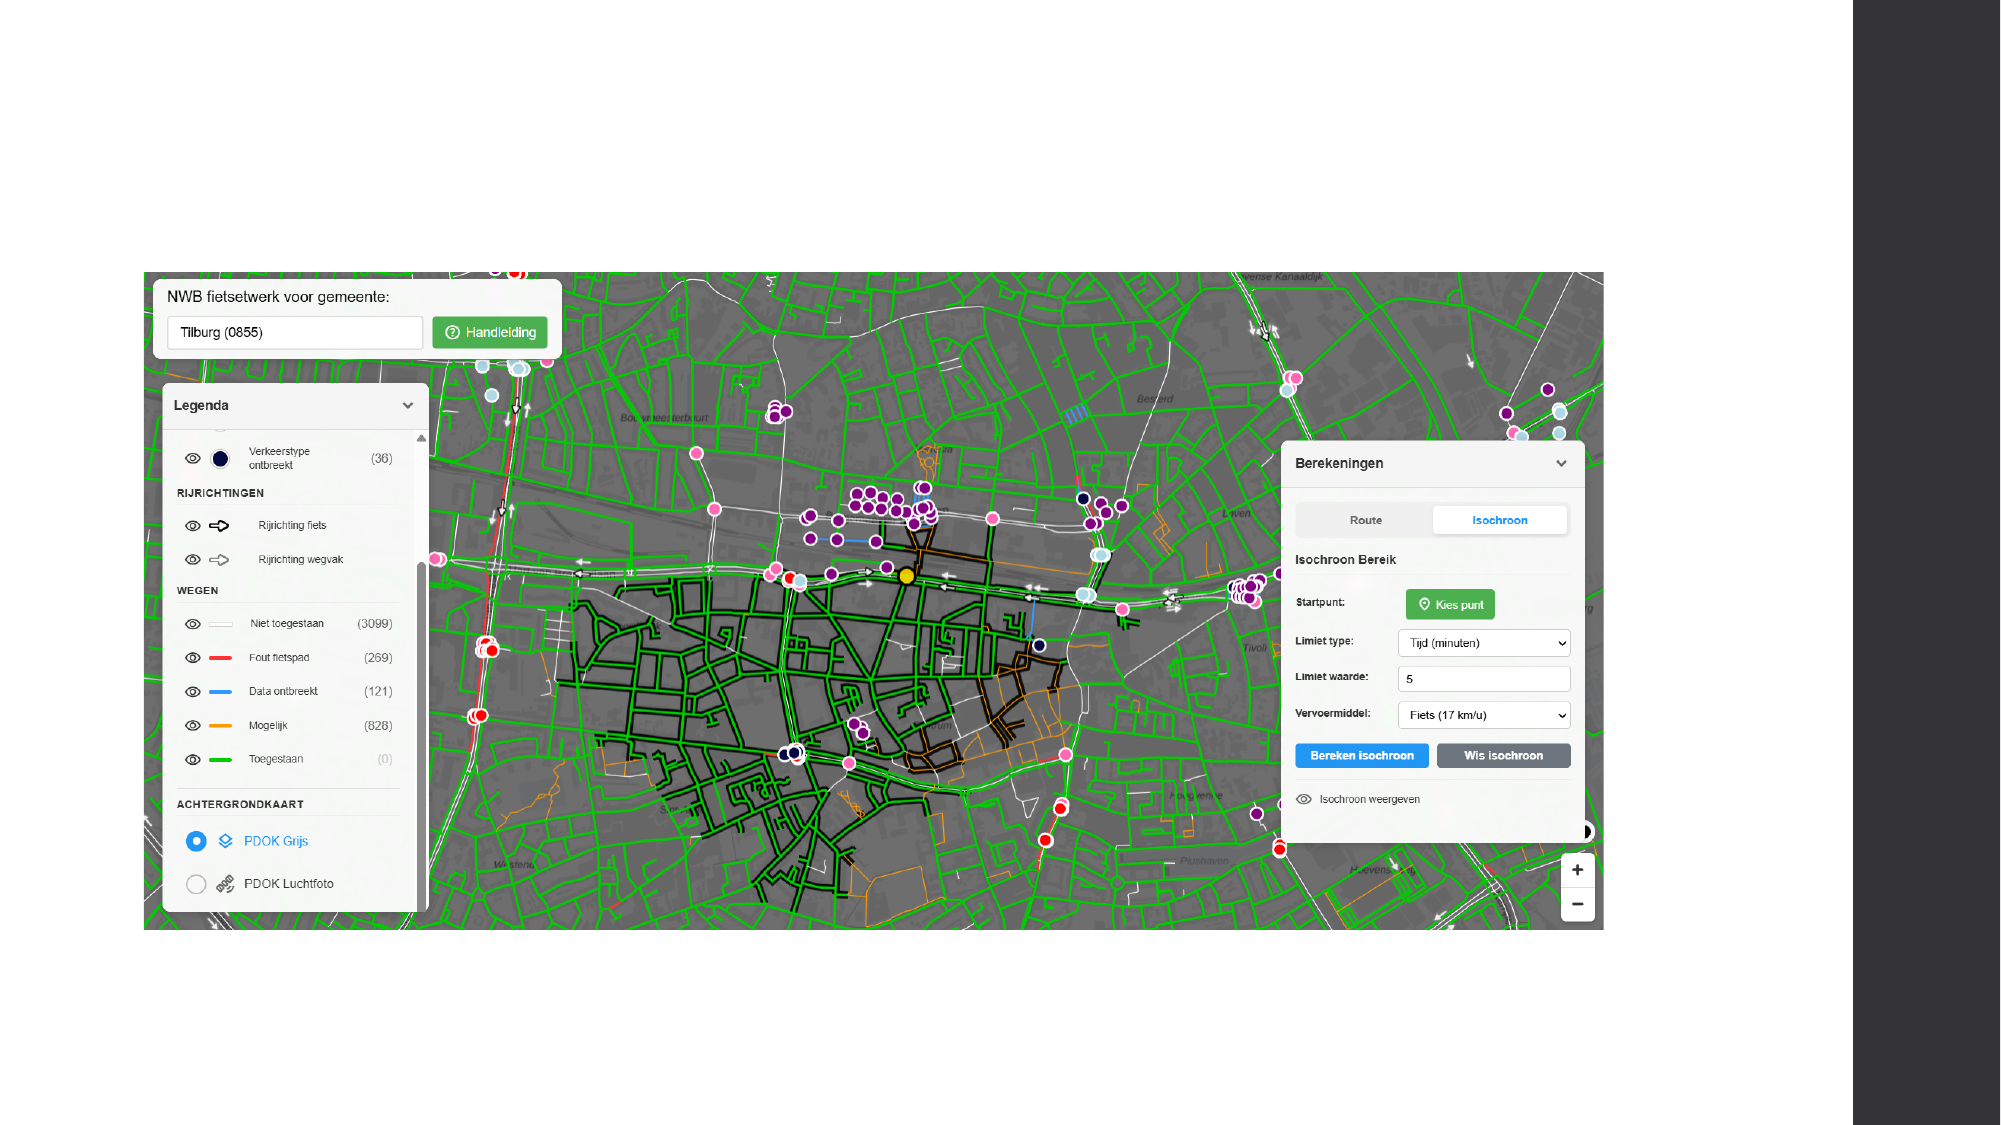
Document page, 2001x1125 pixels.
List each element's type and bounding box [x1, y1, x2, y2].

picture [143, 272, 1604, 930]
